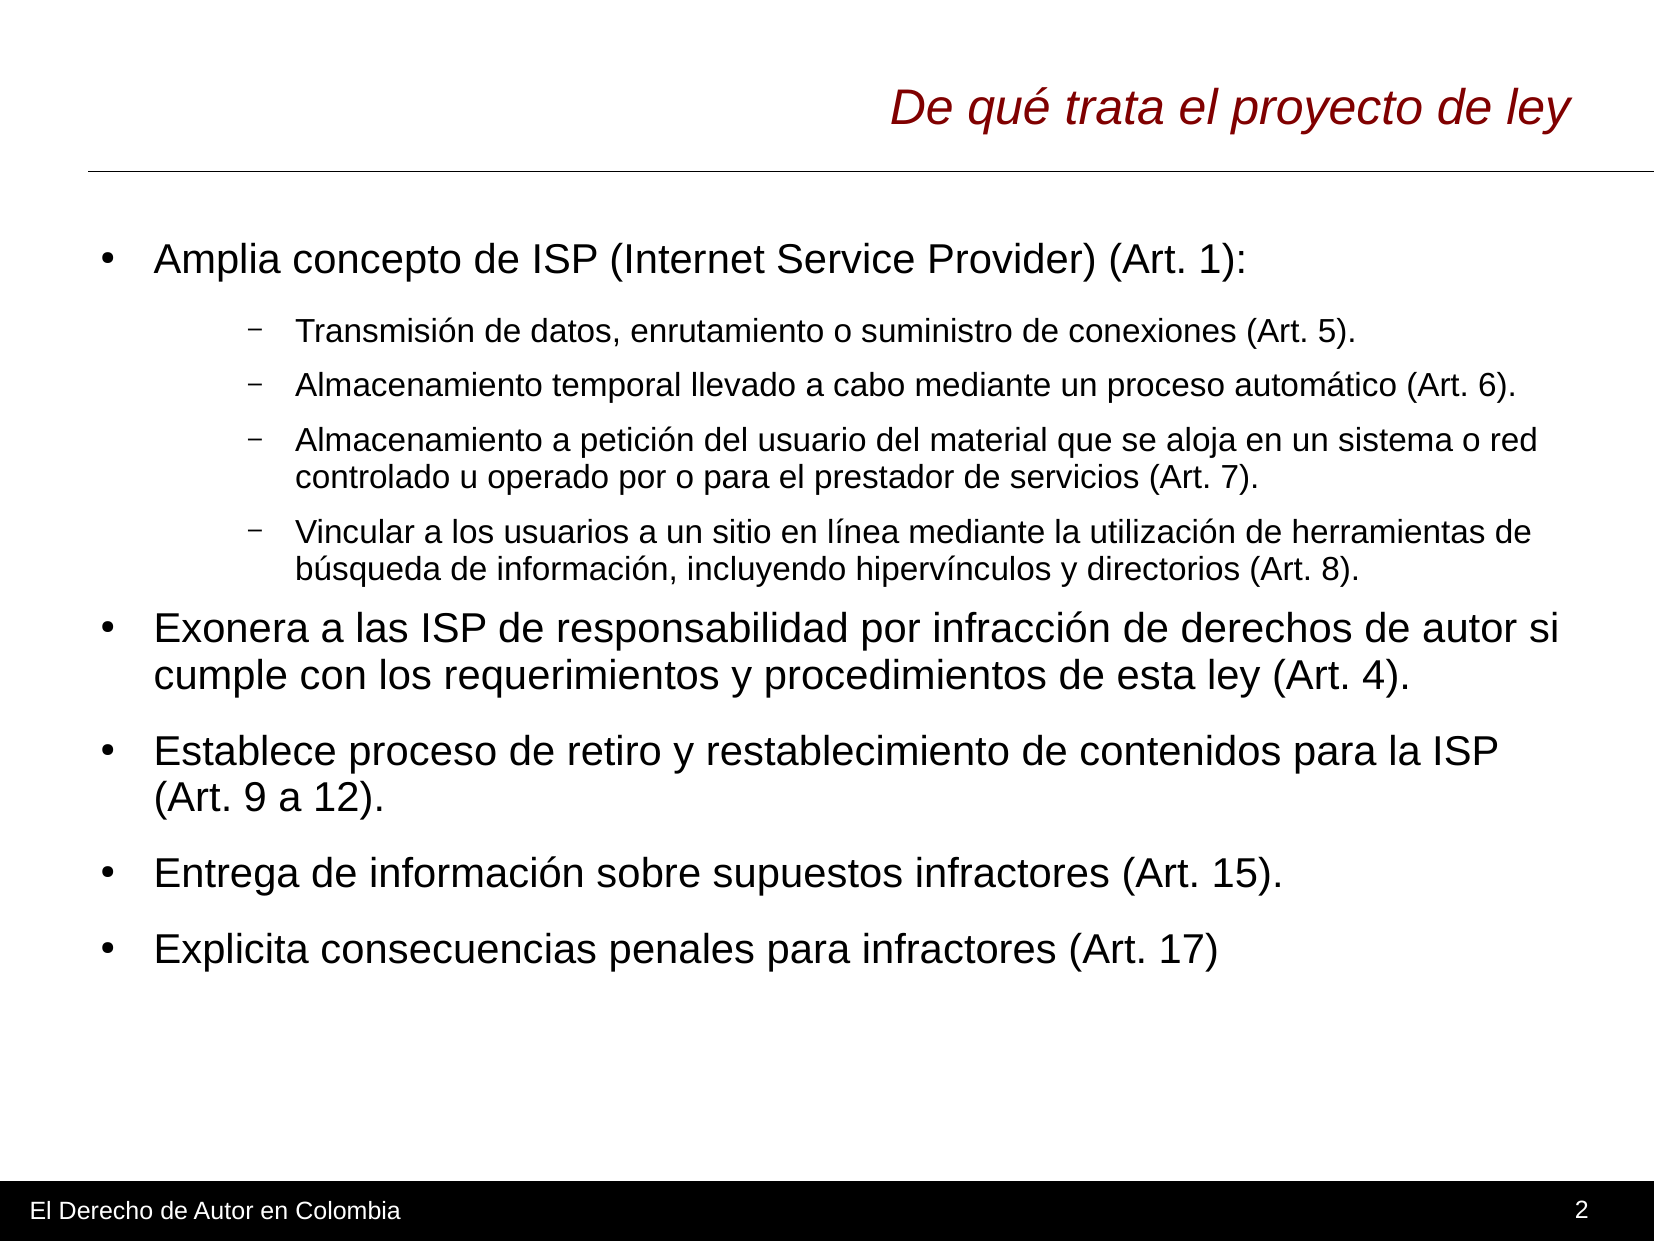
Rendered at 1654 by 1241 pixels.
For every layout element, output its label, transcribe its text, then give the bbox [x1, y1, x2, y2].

title De qué trata el proyecto de ley [82, 74, 1571, 141]
list Amplia concepto de ISP (Internet Service Provider) (Art. 1): Transmisión de datos, enrutamiento o suministro de conexiones (Art. 5). Almacenamiento temporal llevado a cabo mediante un proceso automático (Art. 6). Almacenamiento a petición del usuario del material que se aloja en un sistema o red controlado u operado por o para el prestador de servicios (Art. 7). Vincular a los usuarios a un sitio en línea mediante la utilización de herramientas de búsqueda de información, incluyendo hipervínculos y directorios (Art. 8). Exonera a las ISP de responsabilidad por infracción de derechos de autor si cumple con los requerimientos y procedimientos de esta ley (Art. 4). Establece proceso de retiro y restablecimiento de contenidos para la ISP (Art. 9 a 12). Entrega de información sobre supuestos infractores (Art. 15). Explicita consecuencias penales para infractores (Art. 17) [82, 236, 1571, 1152]
